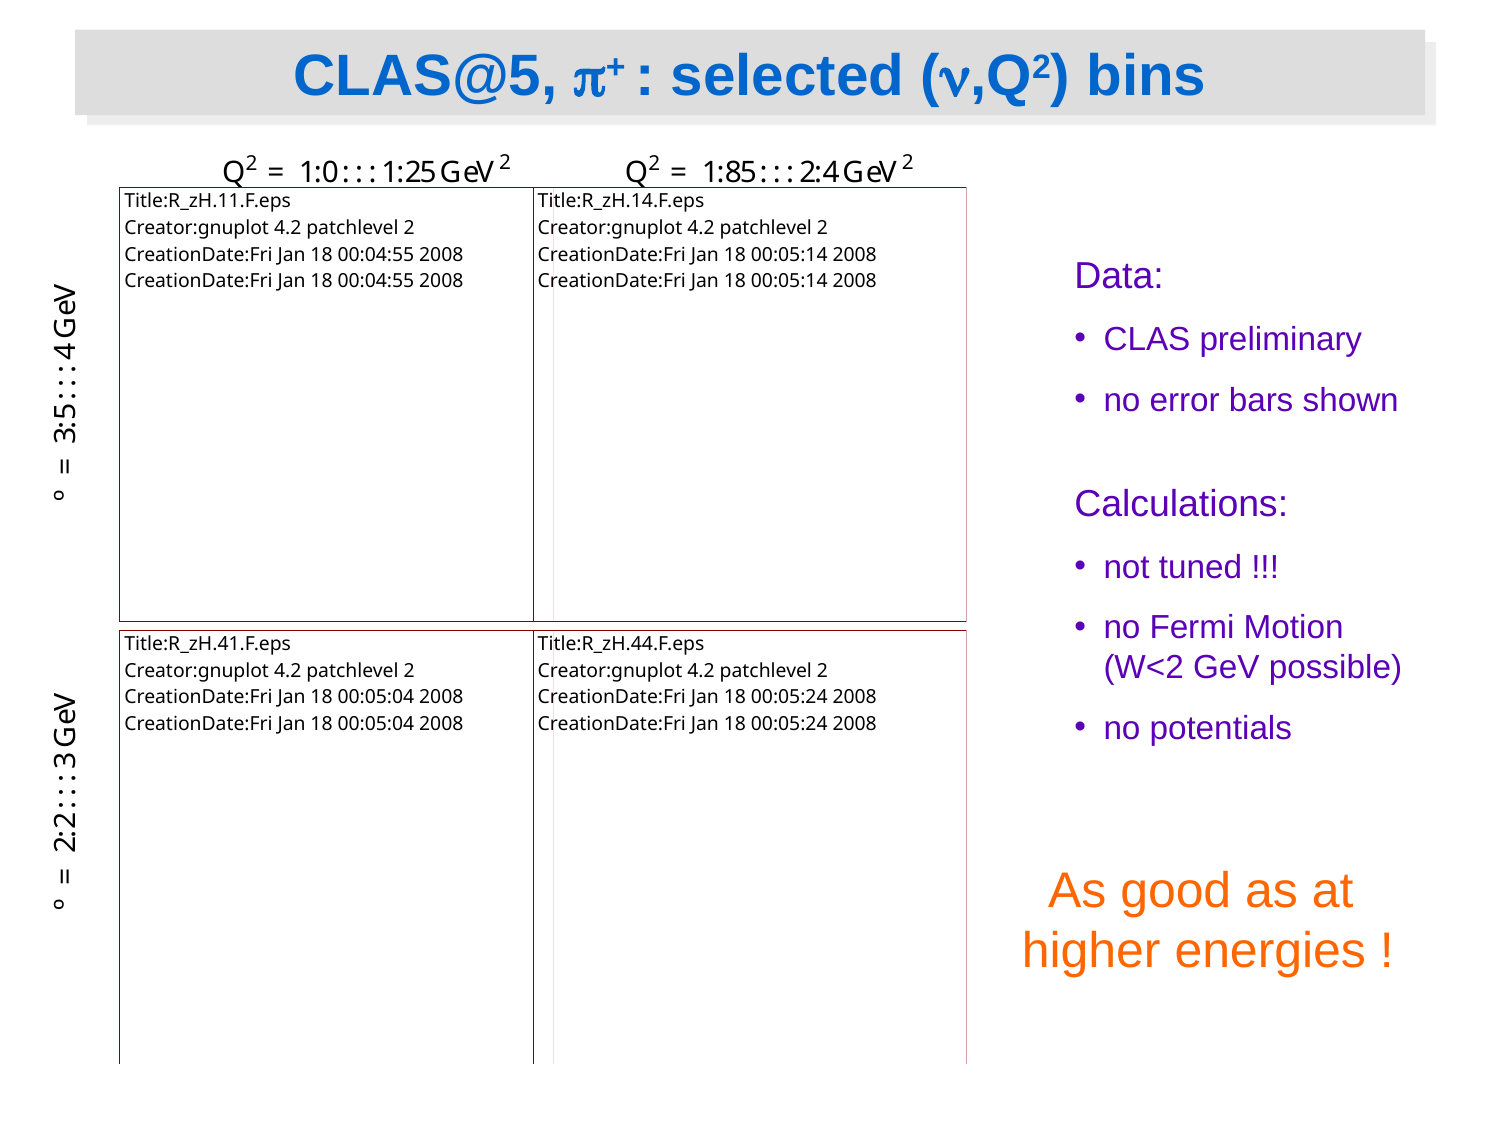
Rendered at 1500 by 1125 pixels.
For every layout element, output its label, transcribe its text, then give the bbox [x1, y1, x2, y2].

picture [118, 628, 967, 1064]
text_box As good as at higher energies ! [1007, 850, 1409, 1059]
picture [50, 278, 78, 504]
text_box Data: CLAS preliminary no error bars shown Calculations: not tuned !!! no Fermi Motion (W<2 GeV possible) no potentials [1059, 243, 1450, 755]
picture [50, 687, 78, 913]
title CLAS@5, + : selected (,Q2) bins [75, 29, 1426, 116]
picture [118, 151, 967, 622]
